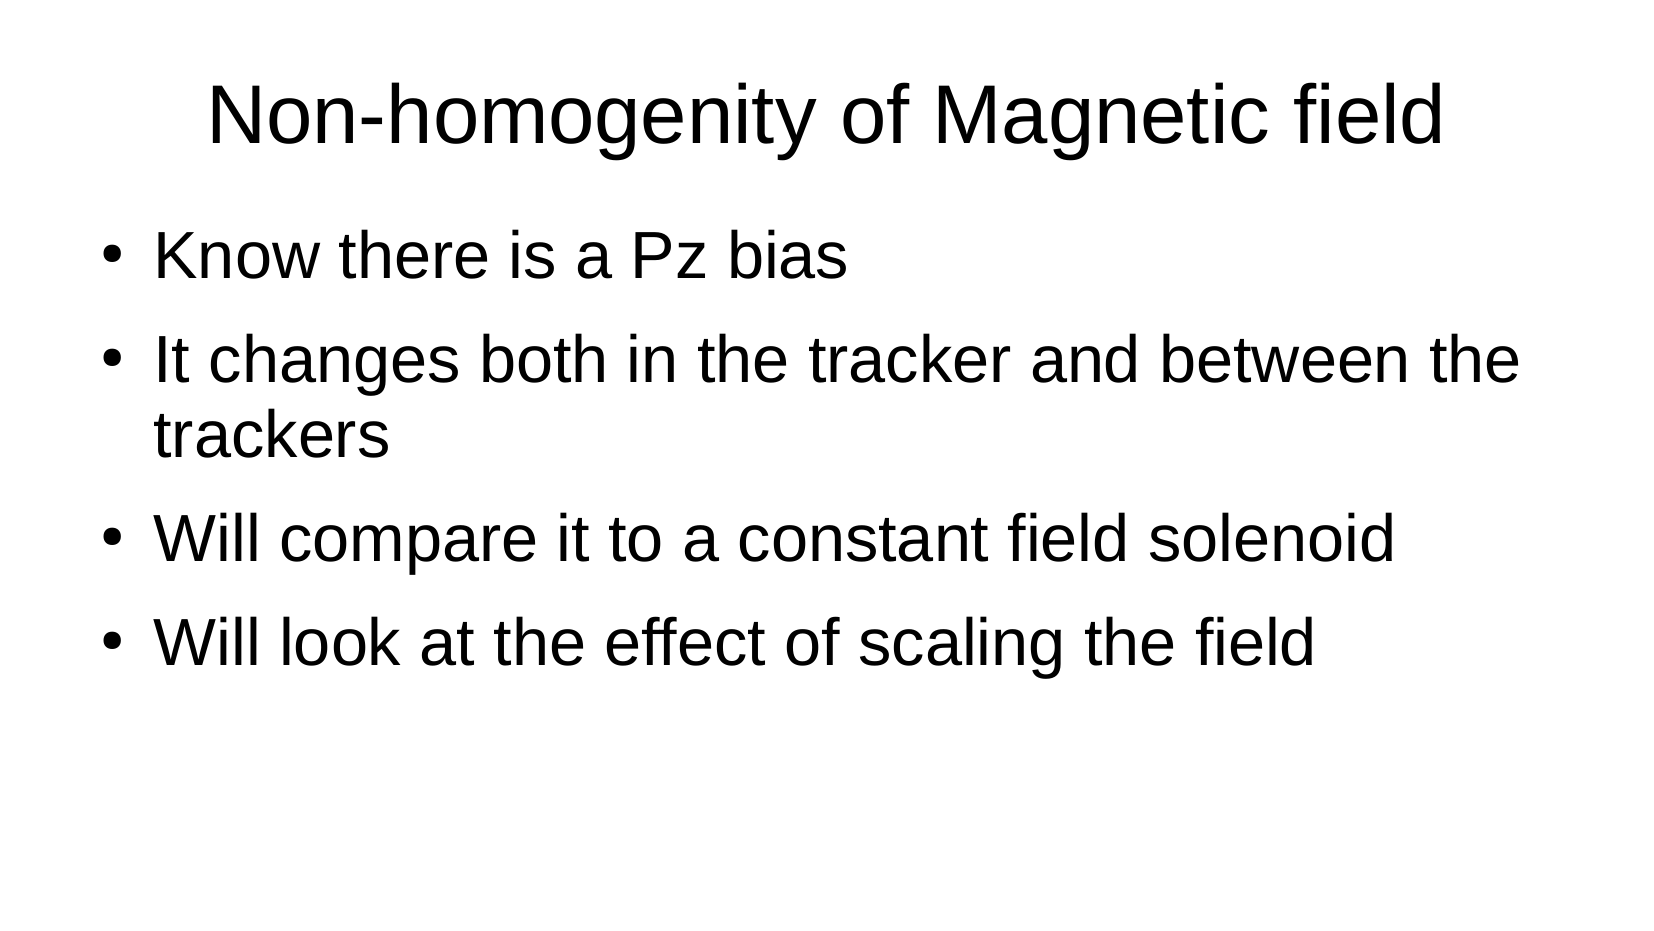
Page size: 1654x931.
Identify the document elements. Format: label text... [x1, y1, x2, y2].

list Know there is a Pz bias It changes both in the tracker and between the trackers Will compare it to a constant field solenoid Will look at the effect of scaling the field [82, 217, 1571, 758]
title Non-homogenity of Magnetic field [82, 37, 1571, 193]
